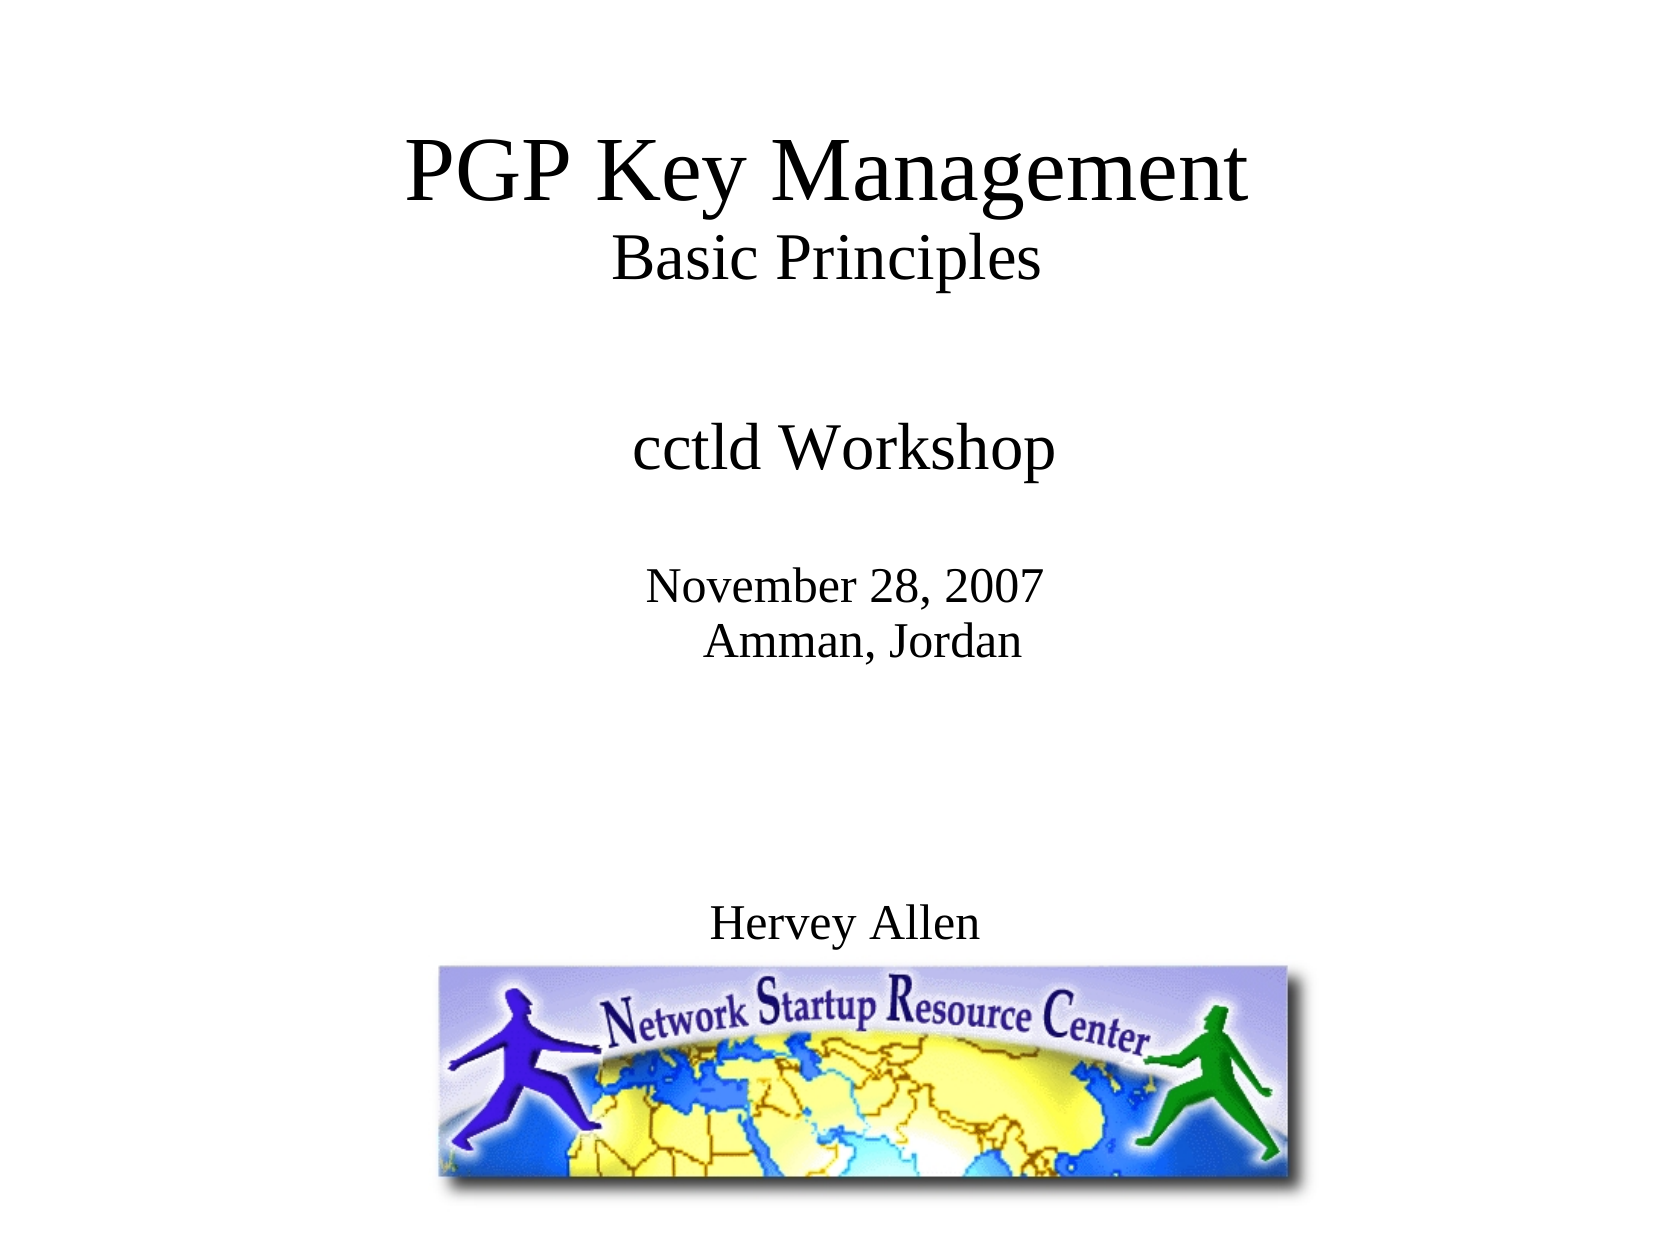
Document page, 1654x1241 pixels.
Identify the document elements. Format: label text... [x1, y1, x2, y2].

title PGP Key Management Basic Principles [121, 102, 1534, 311]
picture [428, 955, 1323, 1212]
subtitle cctld Workshop November 28, 2007 Amman, Jordan Hervey Allen [121, 344, 1534, 1127]
